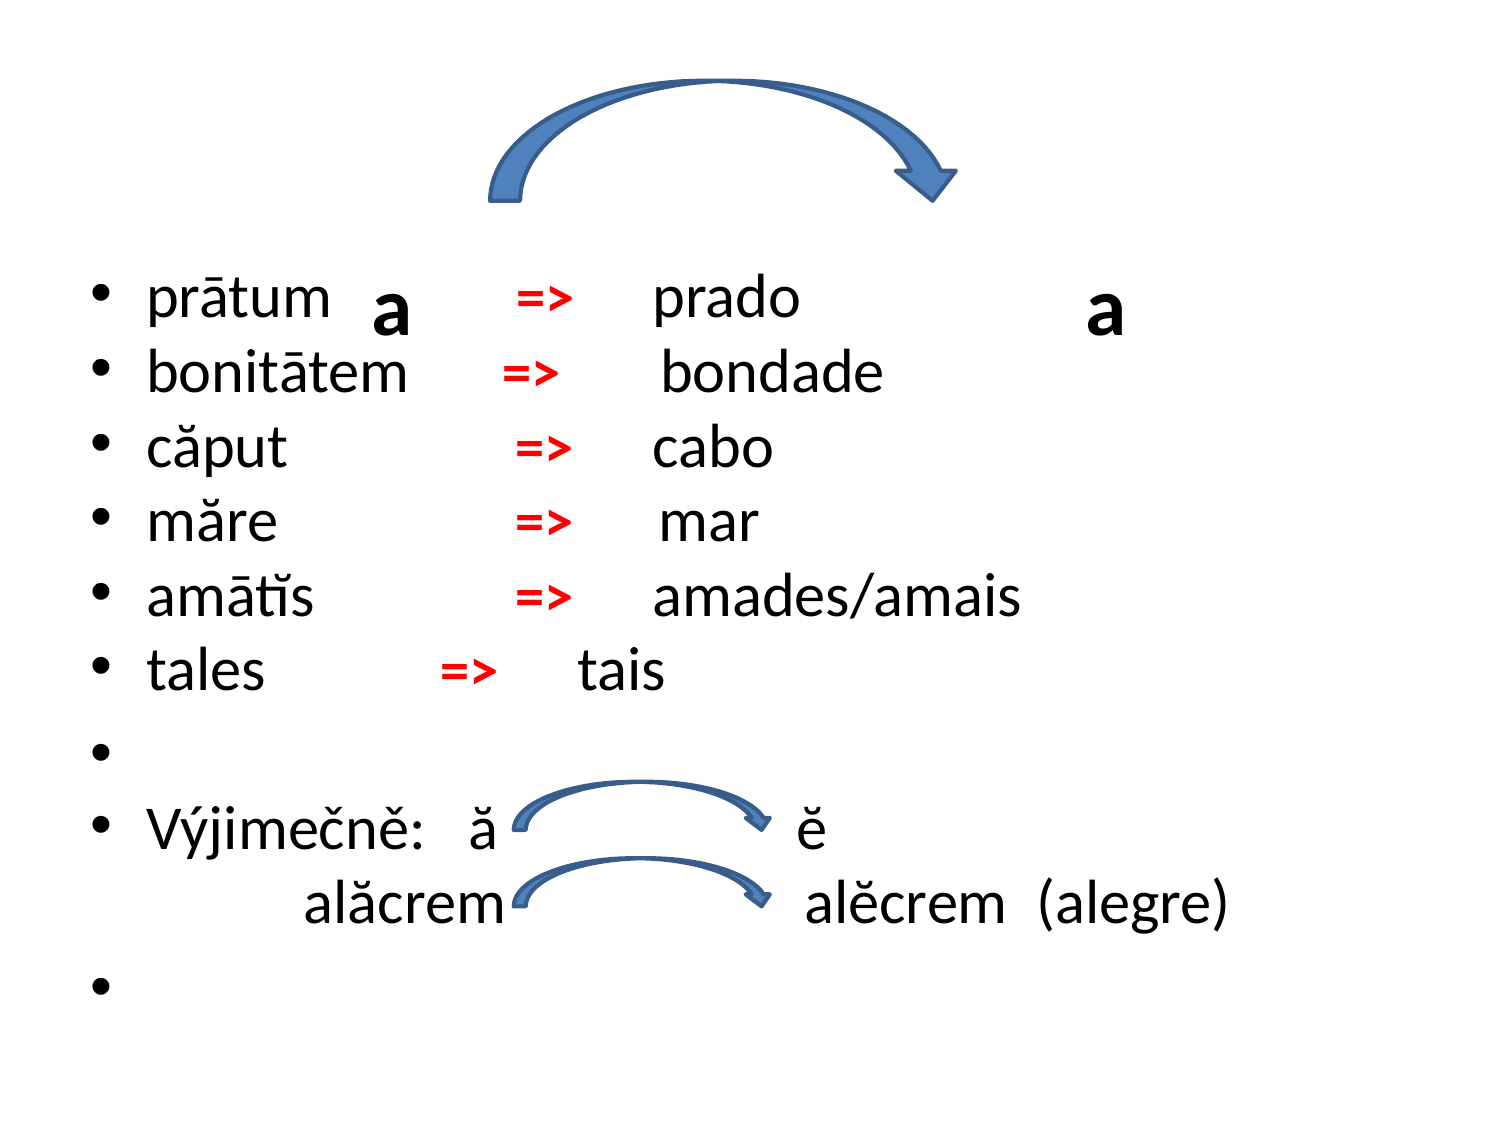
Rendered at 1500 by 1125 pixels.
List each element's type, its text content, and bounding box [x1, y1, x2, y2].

text_box [490, 80, 956, 201]
text_box [513, 858, 770, 907]
list prātum => prado bonitātem => bondade căput => cabo măre => mar amātĭs => amades/amais tales => tais Výjimečně: ă ĕ alăcrem alĕcrem (alegre) [75, 262, 1426, 1005]
title a a [75, 45, 1426, 233]
text_box [513, 781, 770, 830]
